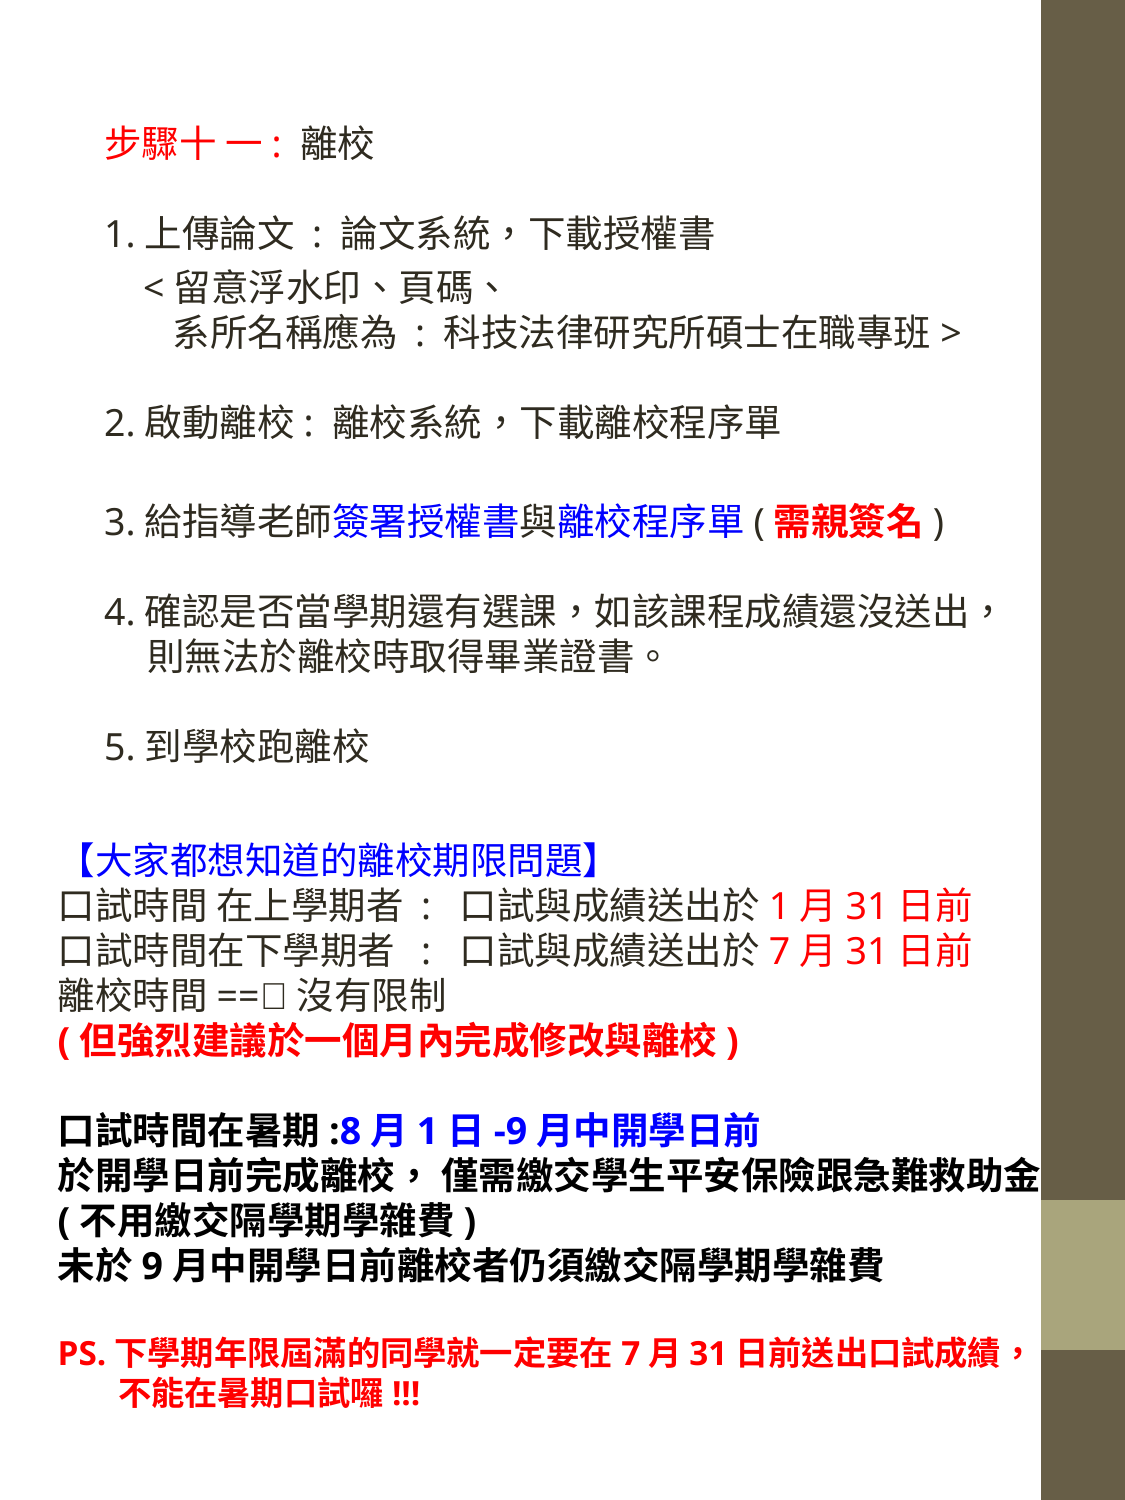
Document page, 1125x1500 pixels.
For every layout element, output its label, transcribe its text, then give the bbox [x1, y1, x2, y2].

text_box 【大家都想知道的離校期限問題】 口試時間 在上學期者 : 口試與成績送出於1月31日前 口試時間在下學期者 : 口試與成績送出於7月31日前 離校時間==沒有限制 (但強烈建議於一個月內完成修改與離校) 口試時間在暑期:8月1日-9月中開學日前 於開學日前完成離校， 僅需繳交學生平安保險跟急難救助金 (不用繳交隔學期學雜費) 未於9月中開學日前離校者仍須繳交隔學期學雜費 PS.下學期年限屆滿的同學就一定要在7月31日前送出口試成績， 不能在暑期口試囉!!! [42, 829, 1067, 1476]
text_box 步驟十 一: 離校 1.上傳論文 : 論文系統，下載授權書 <留意浮水印、頁碼、 系所名稱應為 : 科技法律研究所碩士在職專班> 2.啟動離校: 離校系統 ，下載離校程序單 3.給指導老師簽署授權書與離校程序單(需親簽名) 4.確認是否當學期還有選課，如該課程成績還沒送出， 則無法於離校時取得畢業證書。 5.到學校跑離校 [89, 112, 1022, 821]
